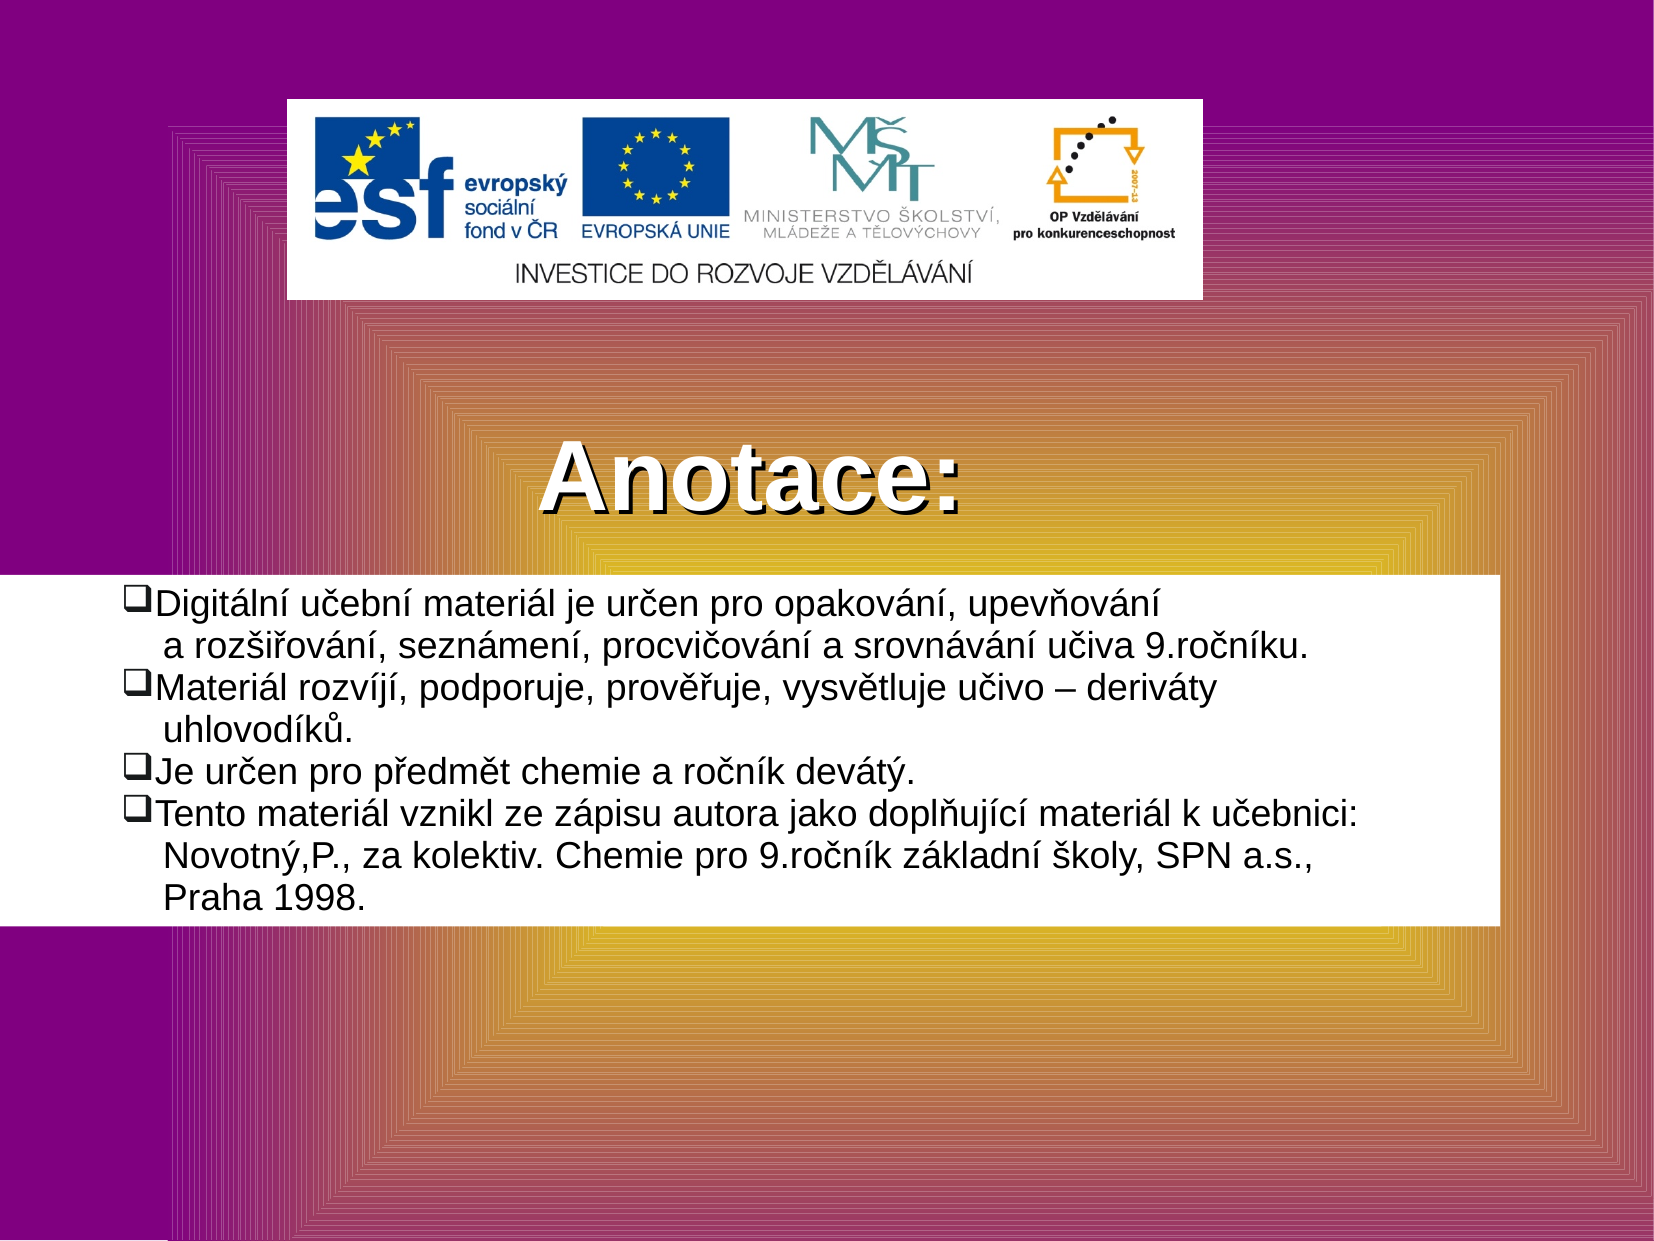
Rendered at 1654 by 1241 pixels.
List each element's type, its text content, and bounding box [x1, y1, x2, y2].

text_box Digitální učební materiál je určen pro opakování, upevňování a rozšiřování, seznámení, procvičování a srovnávání učiva 9.ročníku. Materiál rozvíjí, podporuje, prověřuje, vysvětluje učivo – deriváty uhlovodíků. Je určen pro předmět chemie a ročník devátý. Tento materiál vznikl ze zápisu autora jako doplňující materiál k učebnici: Novotný,P., za kolektiv. Chemie pro 9.ročník základní školy, SPN a.s., Praha 1998. [0, 574, 1501, 927]
picture [287, 99, 1203, 300]
title Anotace: [112, 349, 1388, 574]
